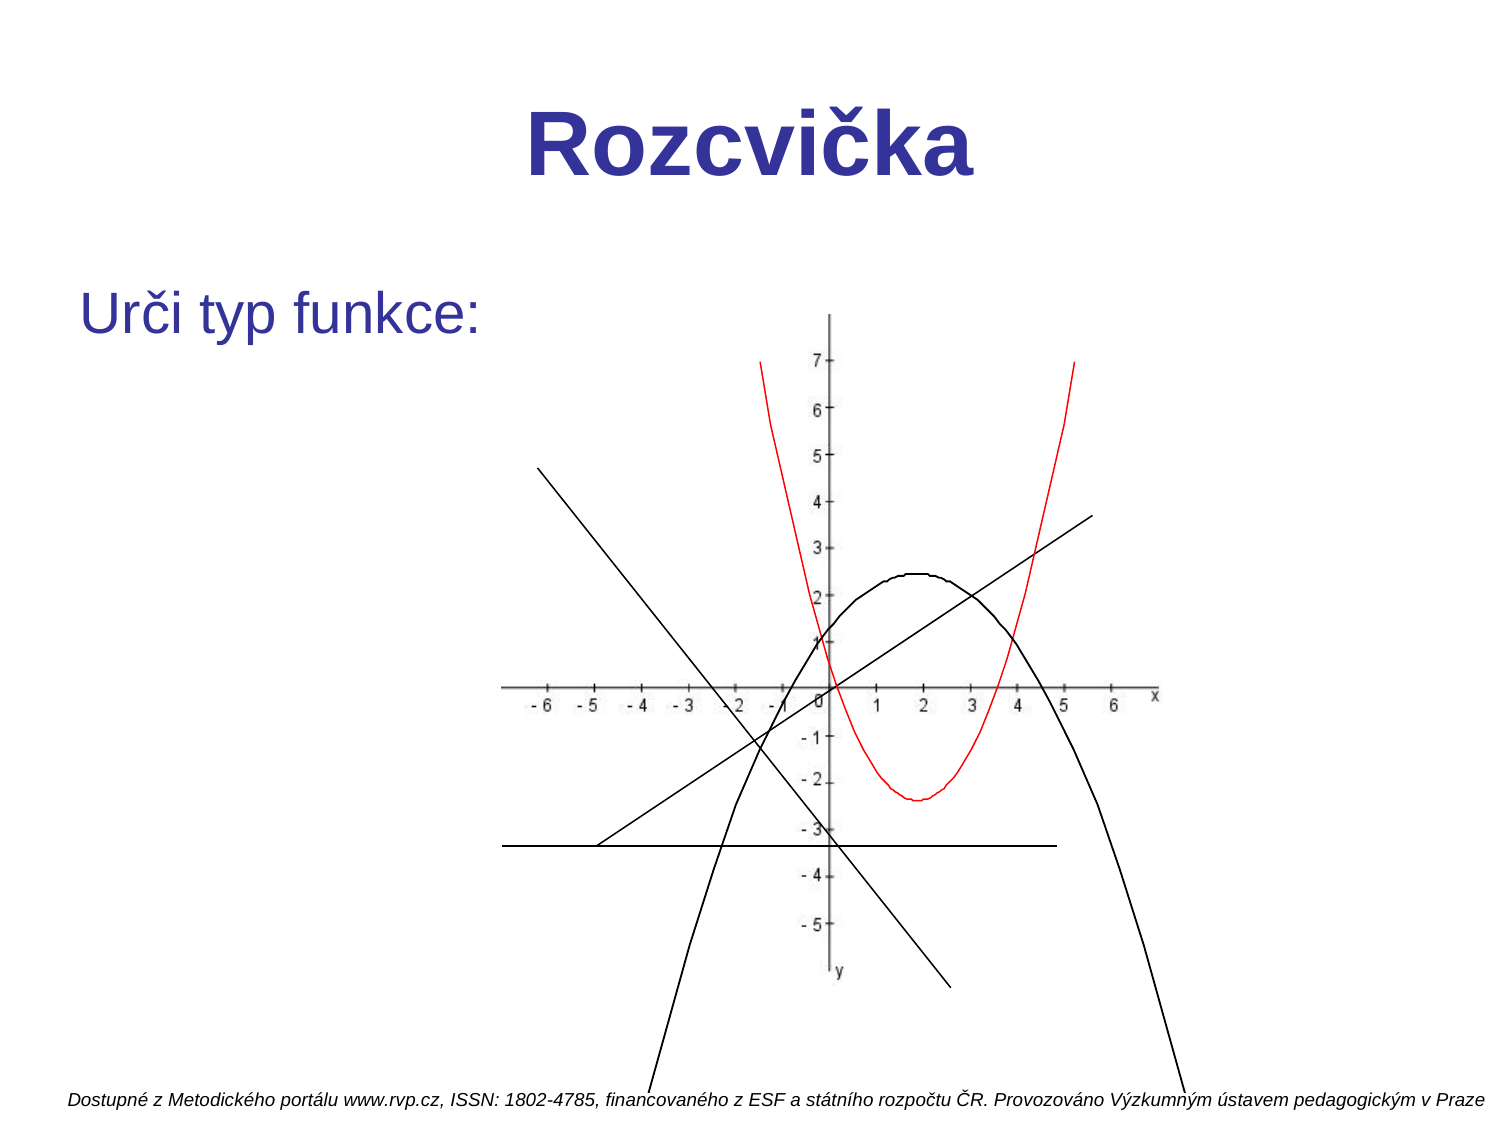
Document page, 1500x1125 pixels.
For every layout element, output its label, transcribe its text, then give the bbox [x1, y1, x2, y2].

text_box Dostupné z Metodického portálu www.rvp.cz, ISSN: 1802-4785, financovaného z ESF a státního rozpočtu ČR. Provozováno Výzkumným ústavem pedagogickým v Praze [52, 1080, 1500, 1118]
text_box Urči typ funkce: [64, 267, 1483, 353]
picture [230, 314, 1321, 1080]
title Rozcvička [75, 45, 1426, 233]
